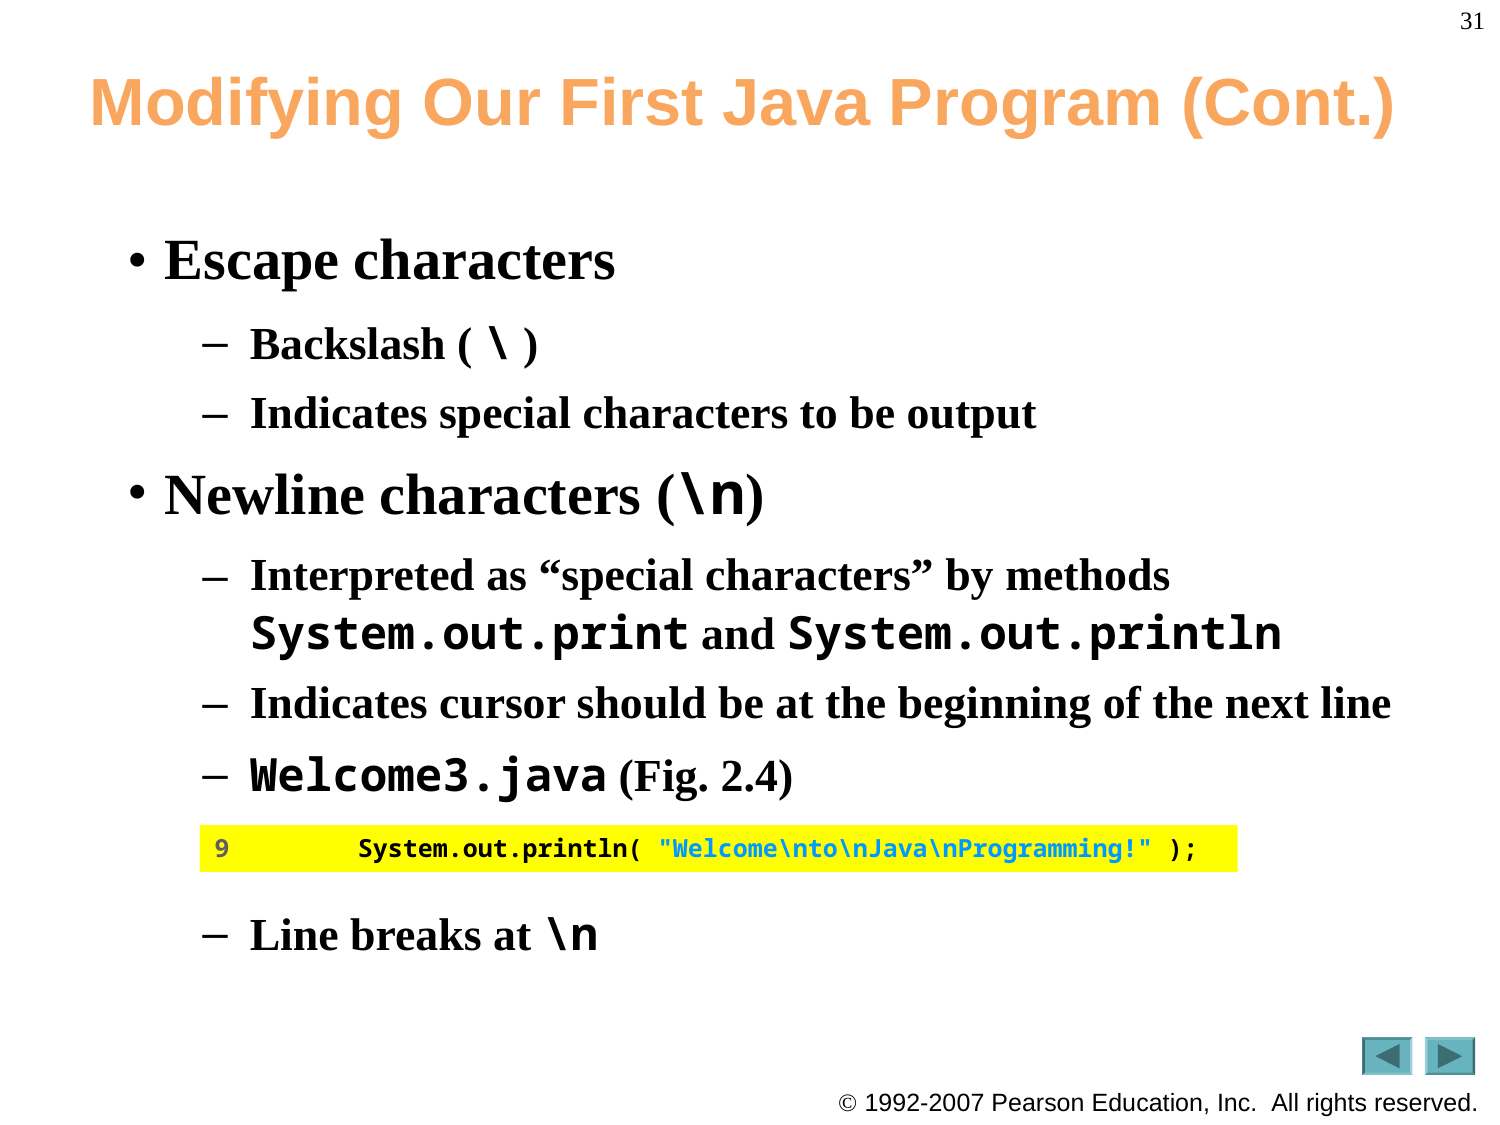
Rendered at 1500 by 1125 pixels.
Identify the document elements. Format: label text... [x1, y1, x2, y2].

text_box 9 System.out.println( "Welcome\nto\nJava\nProgramming!" ); [199, 825, 1238, 872]
title Modifying Our First Java Program (Cont.) [75, 12, 1426, 201]
list Escape characters Backslash ( \ ) Indicates special characters to be output Newline characters (\n) Interpreted as “special characters” by methods System.out.print and System.out.println Indicates cursor should be at the beginning of the next line Welcome3.java (Fig. 2.4) Line breaks at \n [112, 220, 1425, 963]
